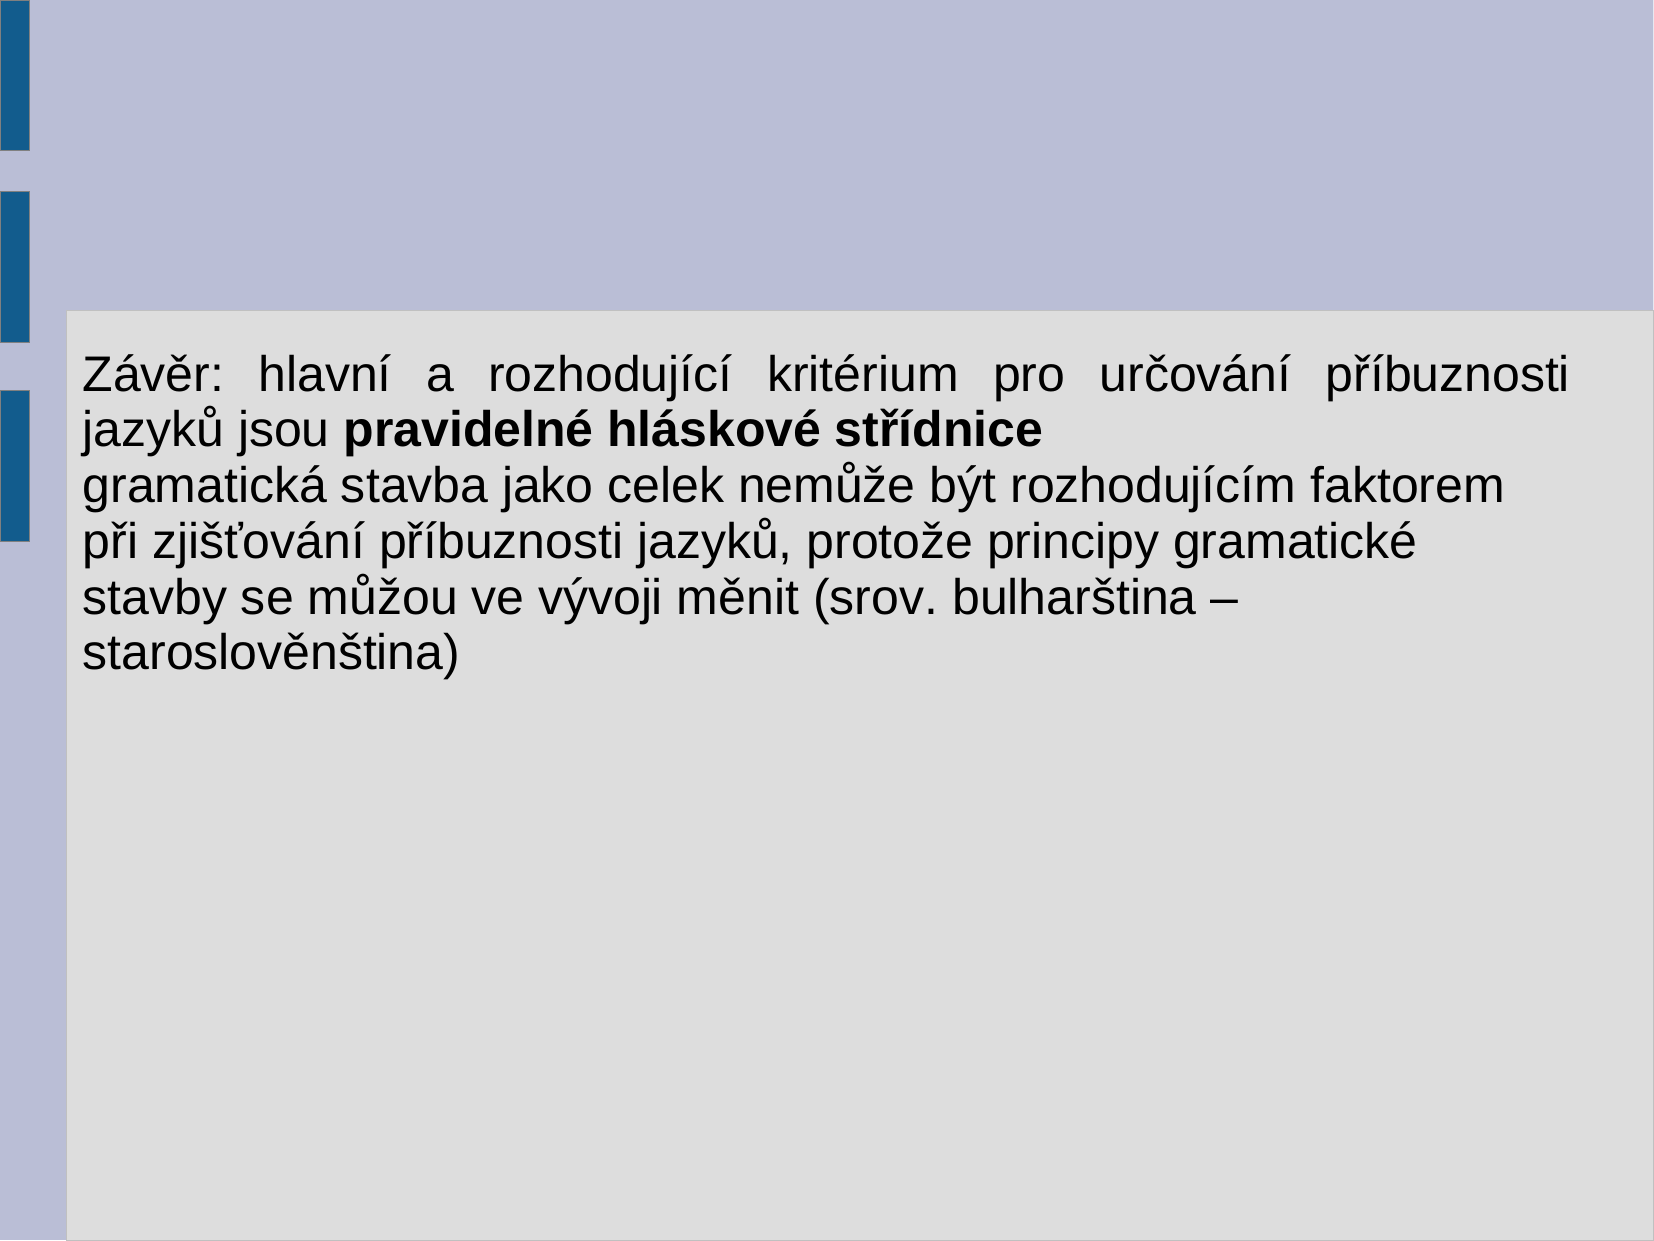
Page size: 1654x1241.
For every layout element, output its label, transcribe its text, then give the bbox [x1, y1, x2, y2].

list Závěr: hlavní a rozhodující kritérium pro určování příbuznosti jazyků jsou pravidelné hláskové střídnice gramatická stavba jako celek nemůže být rozhodujícím faktorem při zjišťování příbuznosti jazyků, protože principy gramatické stavby se můžou ve vývoji měnit (srov. bulharština – staroslověnština) [82, 290, 1571, 1109]
